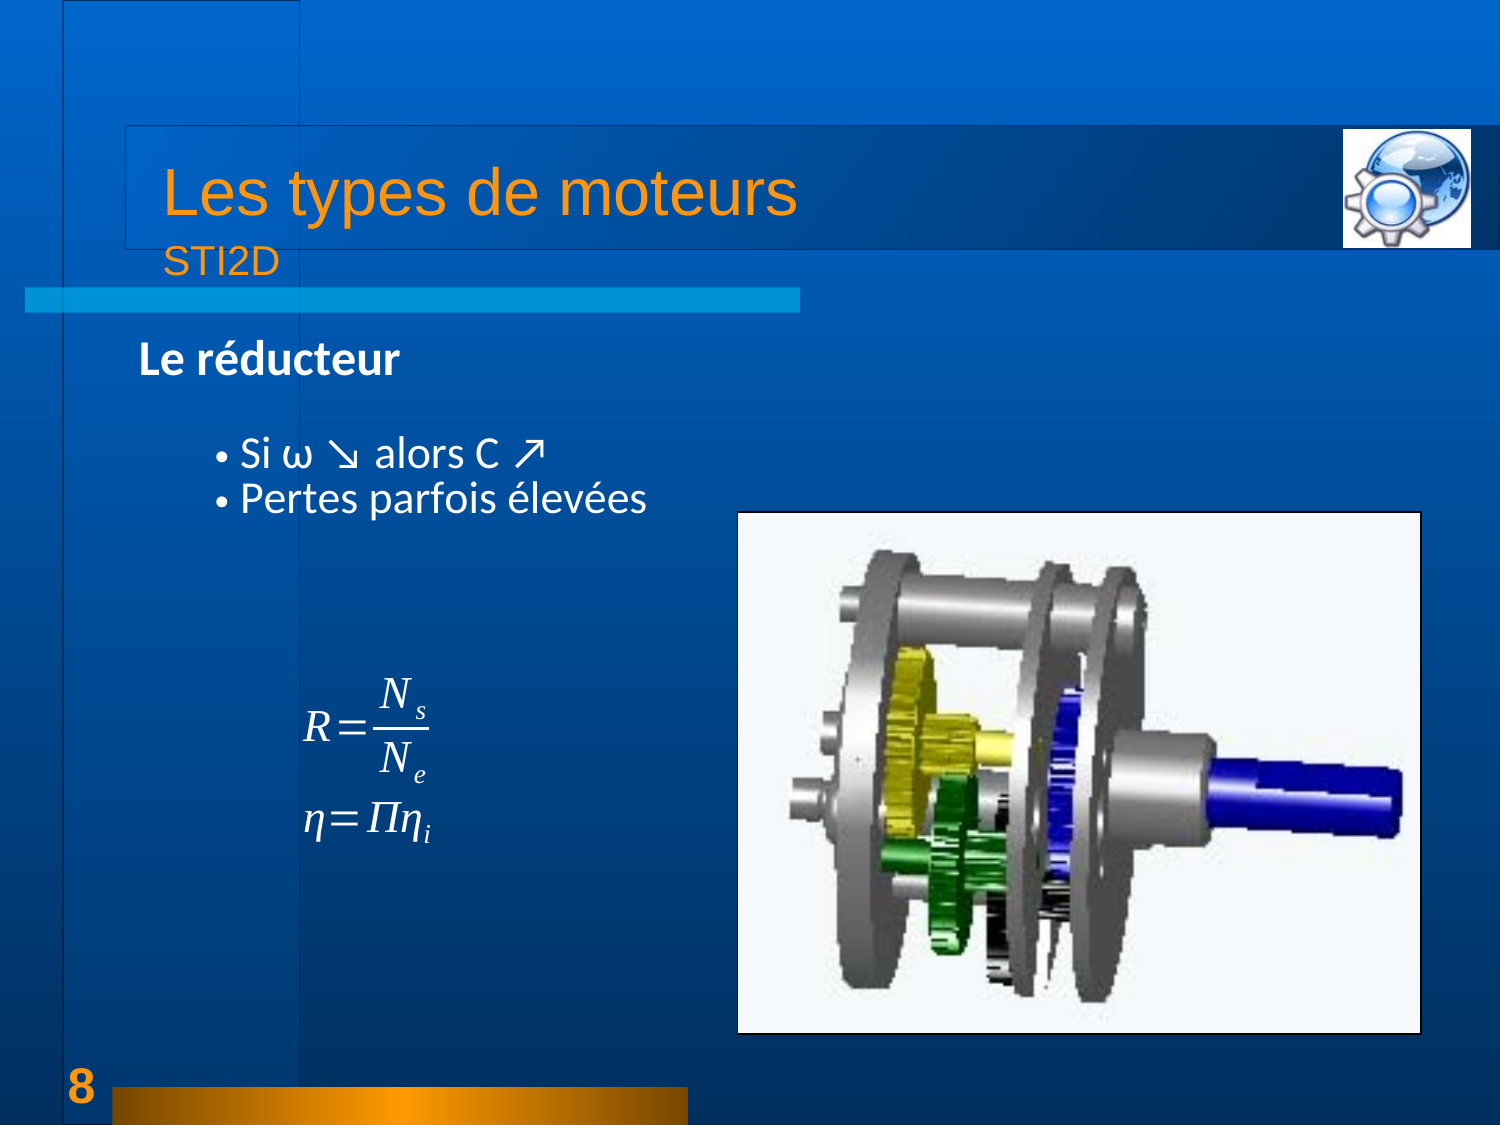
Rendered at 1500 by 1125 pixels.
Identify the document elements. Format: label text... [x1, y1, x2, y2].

picture [738, 512, 1420, 1034]
chart [295, 668, 438, 850]
text_box Le réducteur Si ω ↘ alors C ↗ Pertes parfois élevées [124, 330, 857, 742]
picture [1343, 129, 1471, 248]
